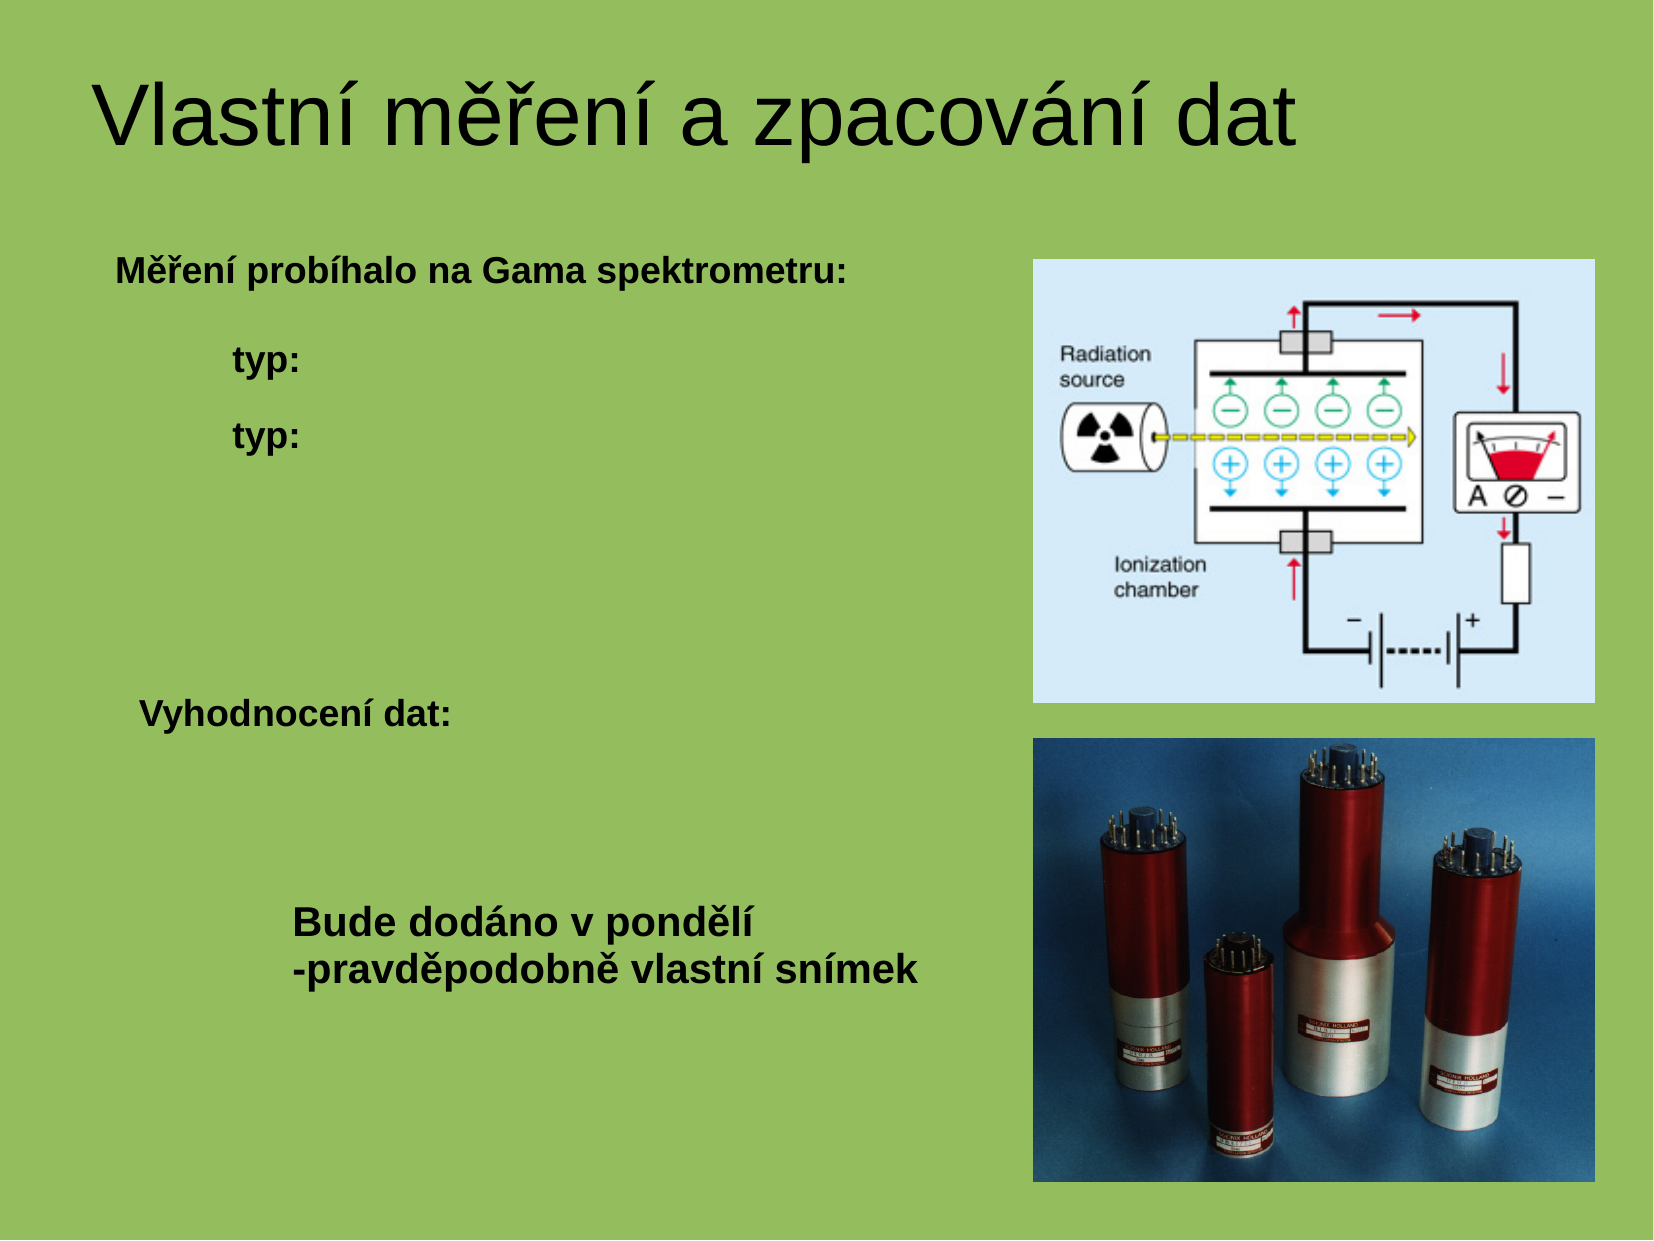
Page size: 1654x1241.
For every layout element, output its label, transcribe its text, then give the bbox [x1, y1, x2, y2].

text_box Vyhodnocení dat: [124, 685, 467, 744]
text_box typ: [217, 407, 316, 466]
text_box Vlastní měření a zpacování dat [76, 59, 1314, 172]
picture [1033, 738, 1595, 1182]
picture [1033, 259, 1595, 703]
text_box Bude dodáno v pondělí -pravděpodobně vlastní snímek [277, 891, 933, 1002]
text_box Měření probíhalo na Gama spektrometru: [100, 242, 1109, 314]
text_box typ: [217, 330, 316, 389]
